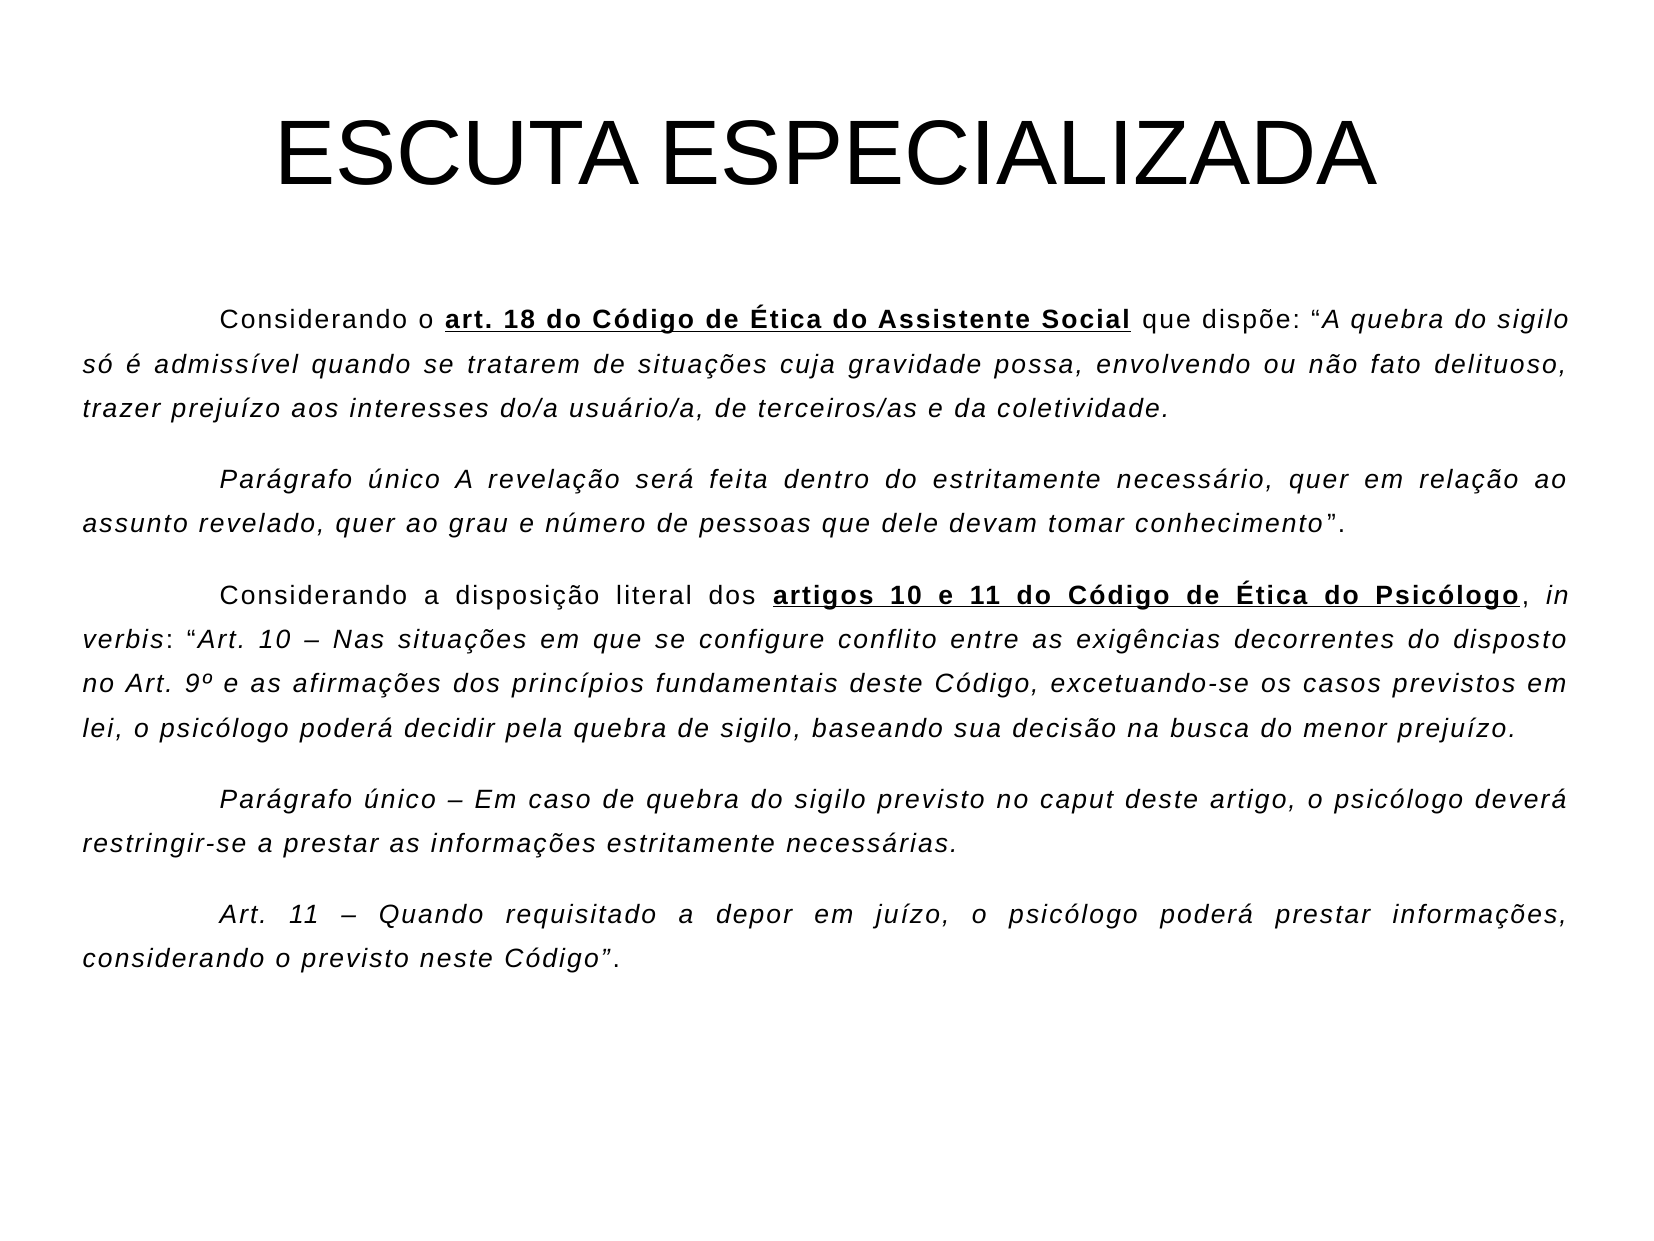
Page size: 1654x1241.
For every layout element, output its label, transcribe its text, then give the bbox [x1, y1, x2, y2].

title ESCUTA ESPECIALIZADA [82, 49, 1571, 257]
list Considerando o art. 18 do Código de Ética do Assistente Social que dispõe: “A quebra do sigilo só é admissível quando se tratarem de situações cuja gravidade possa, envolvendo ou não fato delituoso, trazer prejuízo aos interesses do/a usuário/a, de terceiros/as e da coletividade. Parágrafo único A revelação será feita dentro do estritamente necessário, quer em relação ao assunto revelado, quer ao grau e número de pessoas que dele devam tomar conhecimento”. Considerando a disposição literal dos artigos 10 e 11 do Código de Ética do Psicólogo, in verbis: “Art. 10 – Nas situações em que se configure conflito entre as exigências decorrentes do disposto no Art. 9º e as afirmações dos princípios fundamentais deste Código, excetuando-se os casos previstos em lei, o psicólogo poderá decidir pela quebra de sigilo, baseando sua decisão na busca do menor prejuízo. Parágrafo único – Em caso de quebra do sigilo previsto no caput deste artigo, o psicólogo deverá restringir-se a prestar as informações estritamente necessárias. Art. 11 – Quando requisitado a depor em juízo, o psicólogo poderá prestar informações, considerando o previsto neste Código”. [82, 290, 1571, 1010]
